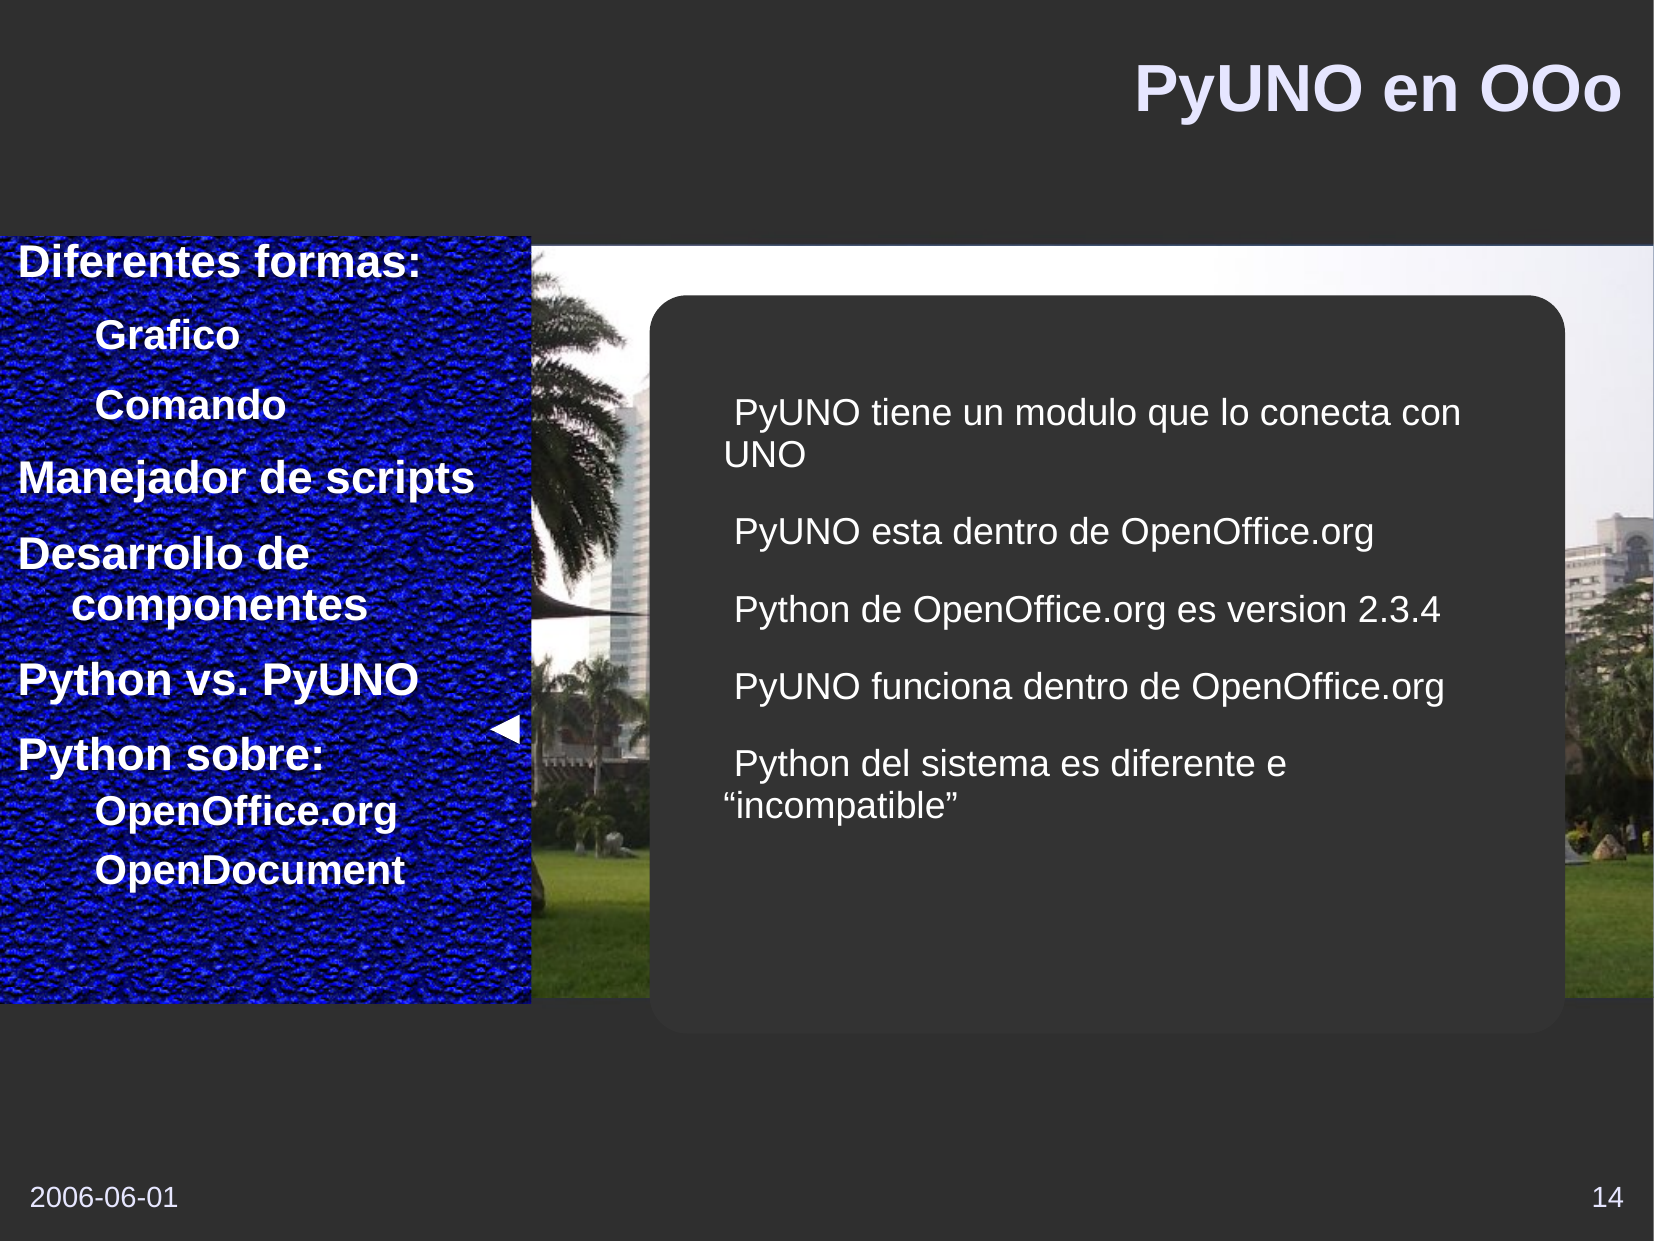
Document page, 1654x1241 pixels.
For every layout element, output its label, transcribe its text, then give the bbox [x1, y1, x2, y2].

list Diferentes formas: Grafico Comando Manejador de scripts Desarrollo de componentes Python vs. PyUNO Python sobre: OpenOffice.org OpenDocument [0, 236, 532, 1004]
text_box PyUNO tiene un modulo que lo conecta con UNO PyUNO esta dentro de OpenOffice.org Python de OpenOffice.org es version 2.3.4 PyUNO funciona dentro de OpenOffice.org Python del sistema es diferente e “incompatible” [708, 383, 1506, 835]
title PyUNO en OOo [29, 29, 1625, 148]
text_box [649, 295, 1566, 1034]
text_box [490, 714, 520, 745]
picture [0, 0, 1654, 1241]
